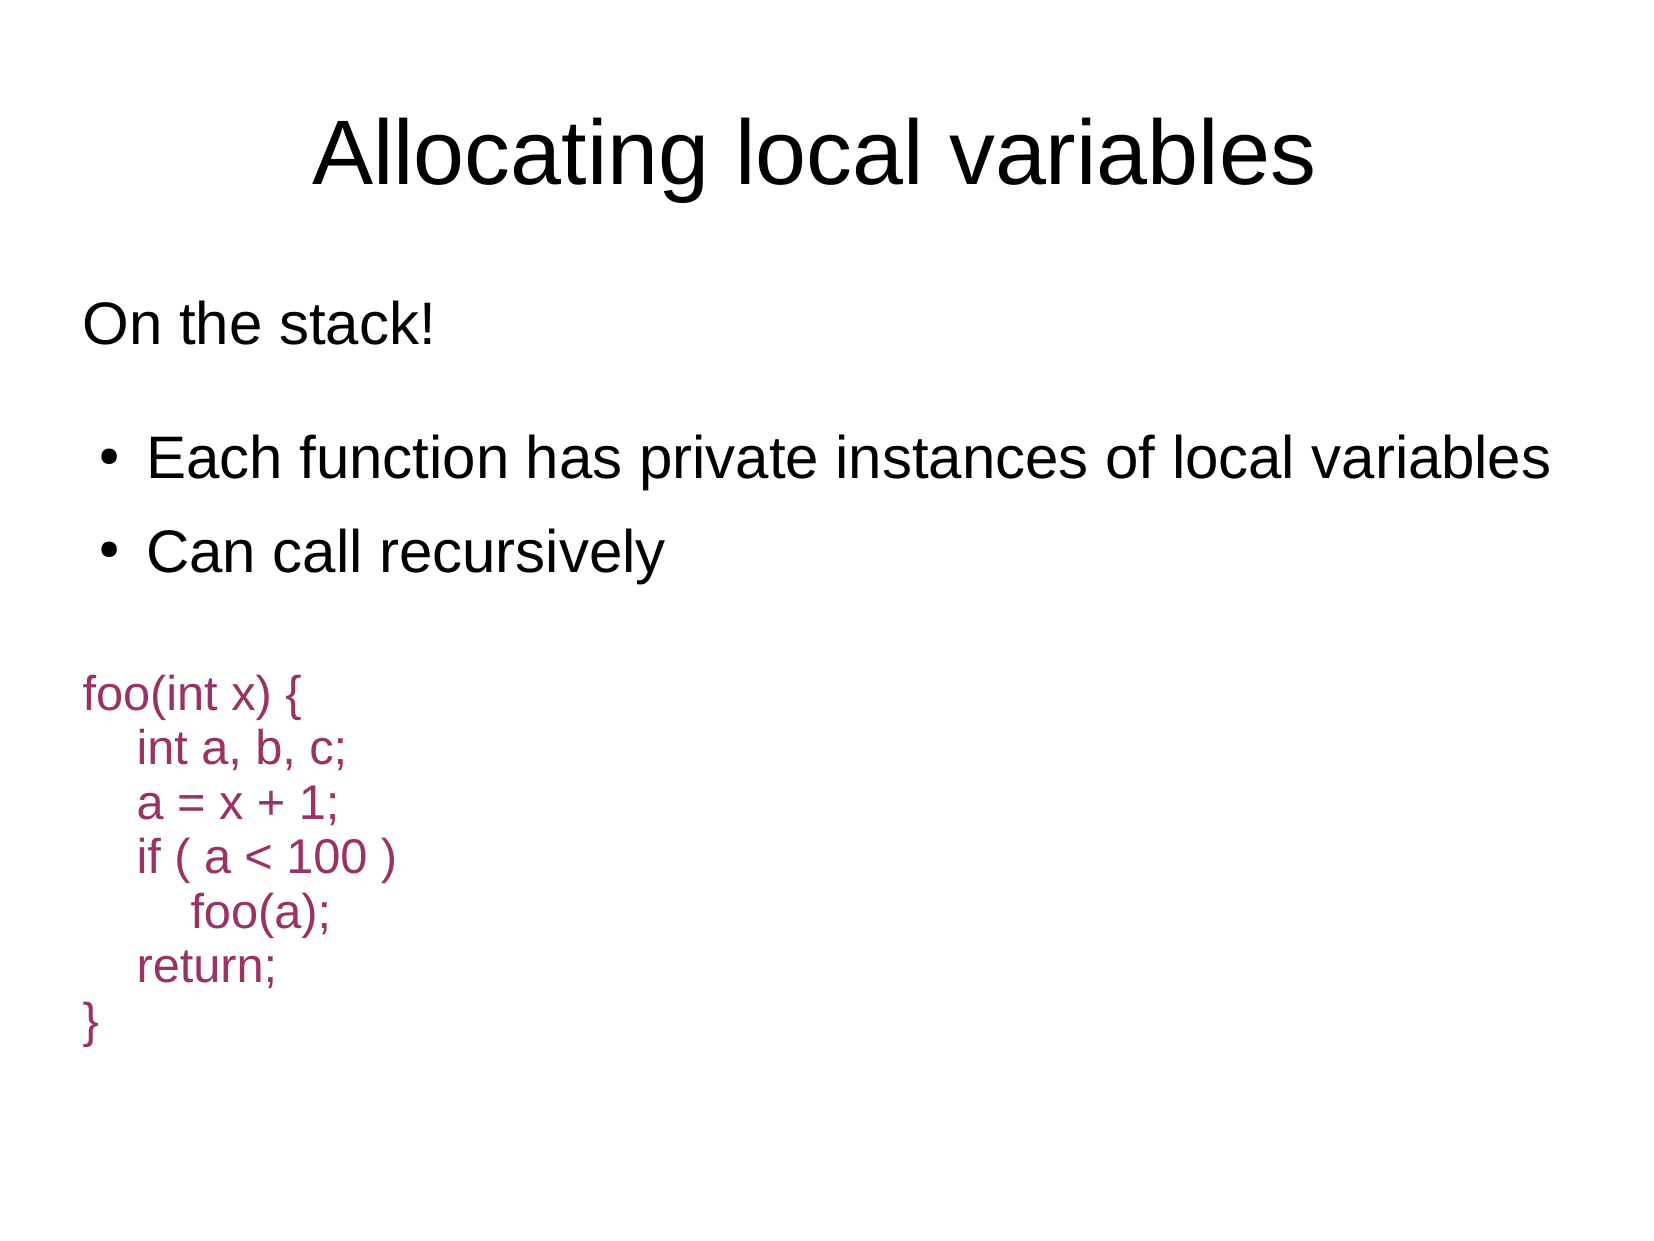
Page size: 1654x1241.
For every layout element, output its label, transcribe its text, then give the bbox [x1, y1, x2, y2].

list On the stack! Each function has private instances of local variables Can call recursively foo(int x) { int a, b, c; a = x + 1; if ( a < 100 ) foo(a); return; } [82, 290, 1571, 1109]
title Allocating local variables [70, 49, 1559, 257]
